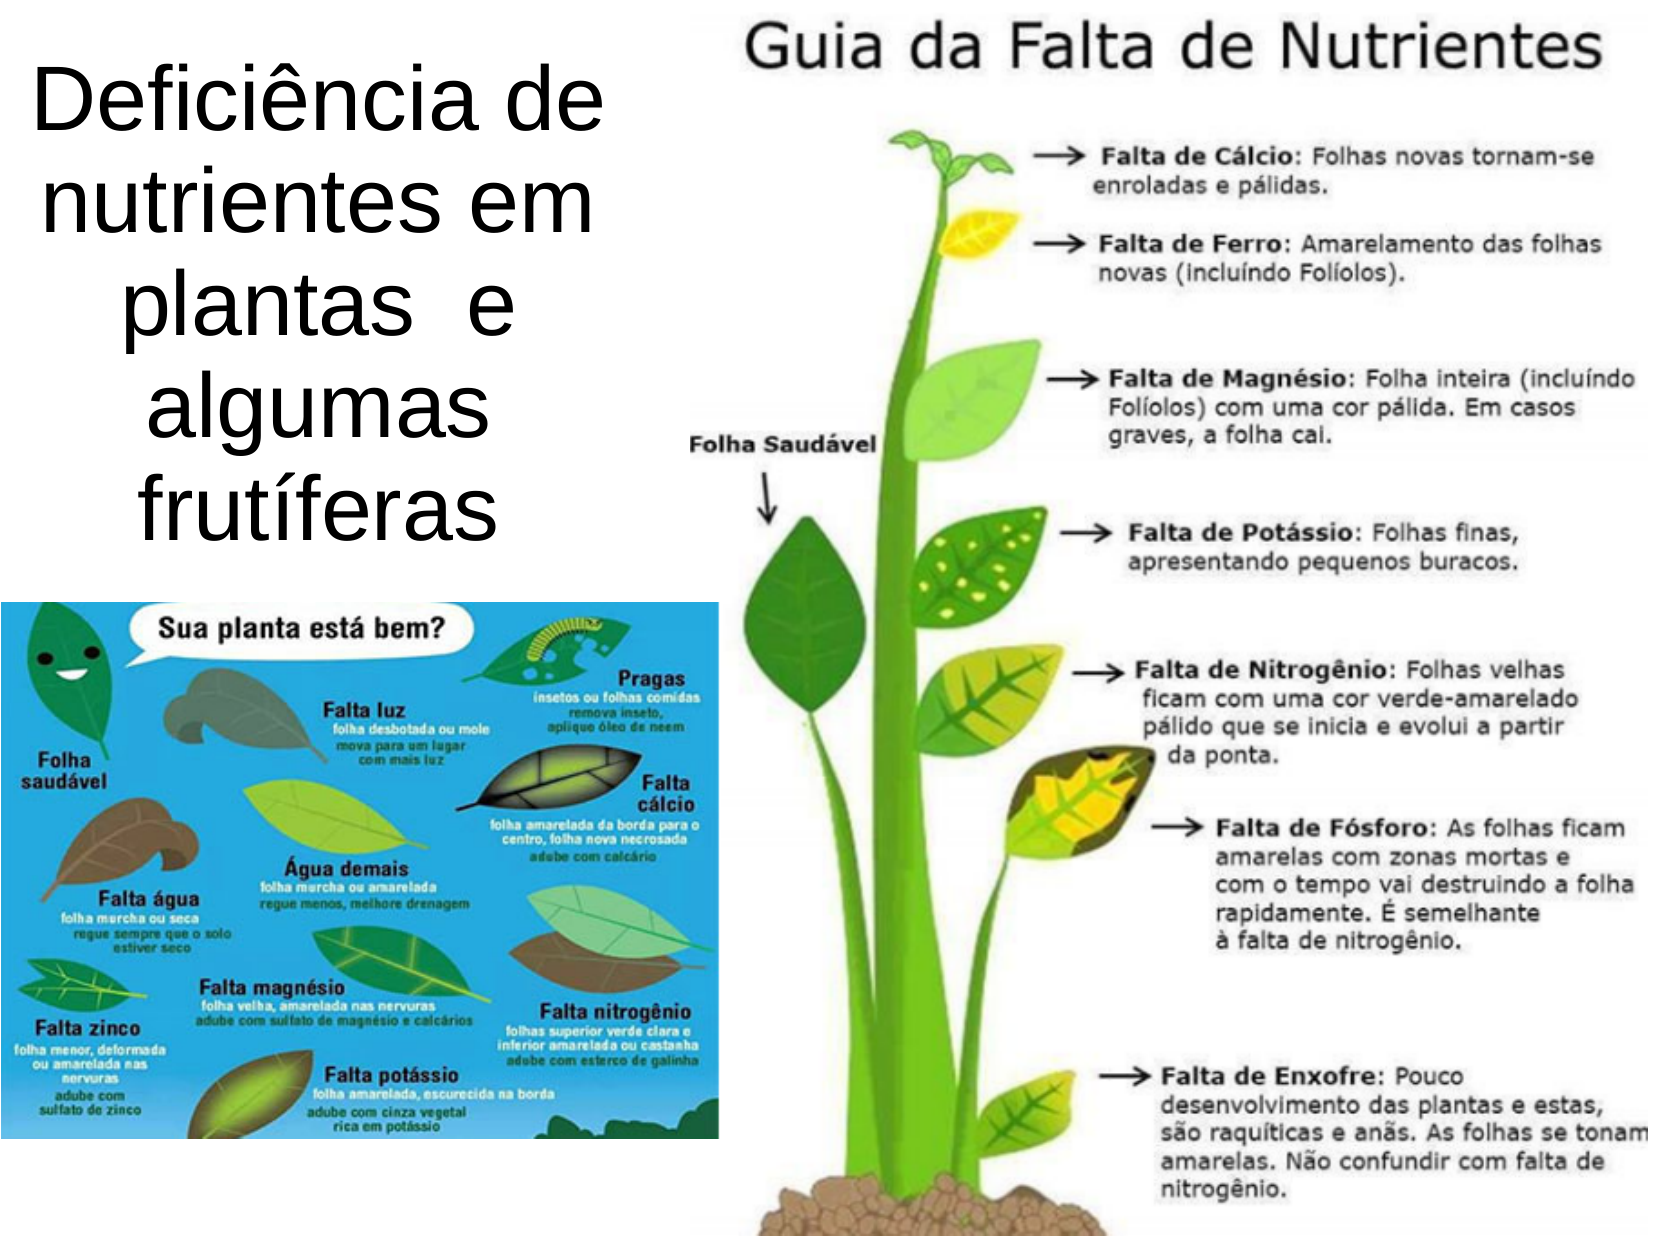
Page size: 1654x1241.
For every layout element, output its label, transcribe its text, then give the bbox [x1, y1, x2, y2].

title Deficiência de nutrientes em plantas e algumas frutíferas [23, 47, 615, 560]
picture [1, 12, 1648, 1236]
